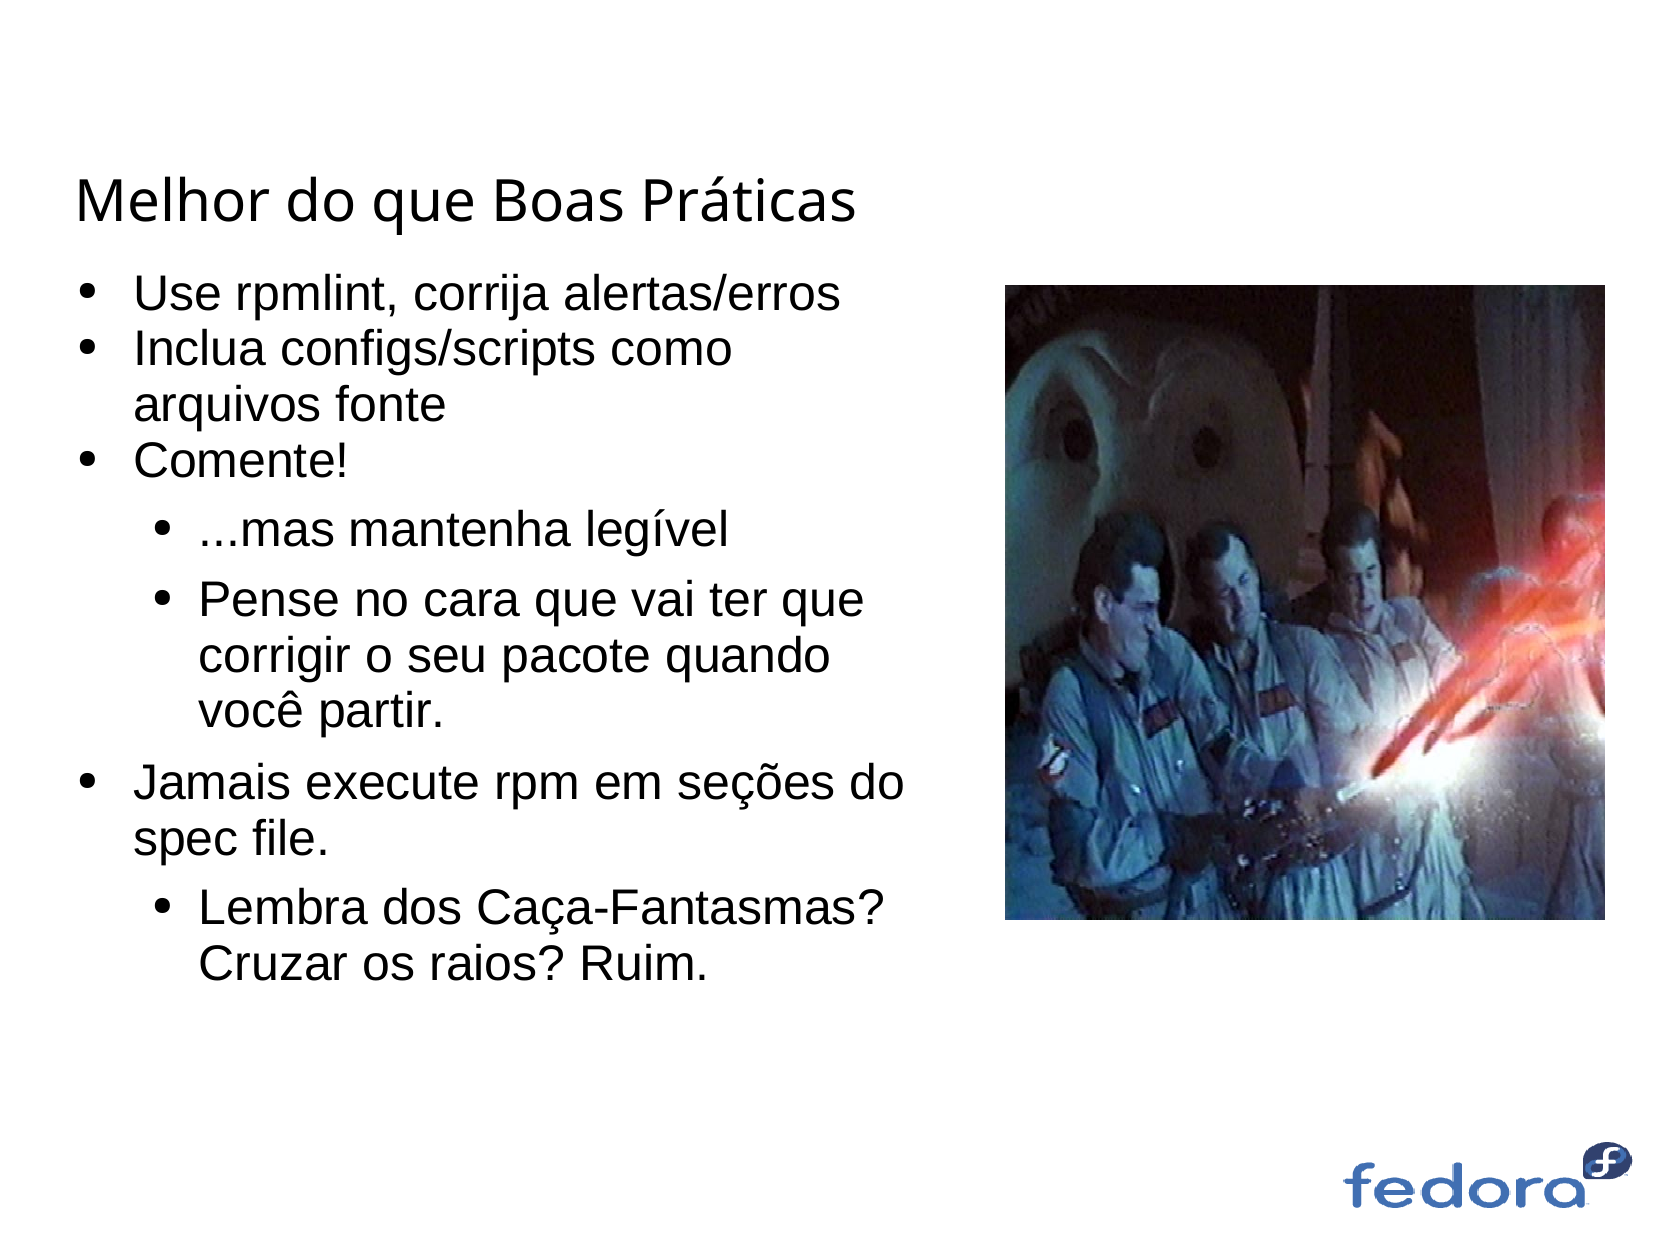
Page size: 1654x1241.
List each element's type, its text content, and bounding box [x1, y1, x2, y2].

list Use rpmlint, corrija alertas/erros Inclua configs/scripts como arquivos fonte Comente! ...mas mantenha legível Pense no cara que vai ter que corrigir o seu pacote quando você partir. Jamais execute rpm em seções do spec file. Lembra dos Caça-Fantasmas? Cruzar os raios? Ruim. [77, 264, 931, 1174]
picture [1332, 1124, 1651, 1227]
picture [1005, 285, 1605, 920]
title Melhor do que Boas Práticas [74, 140, 1506, 259]
